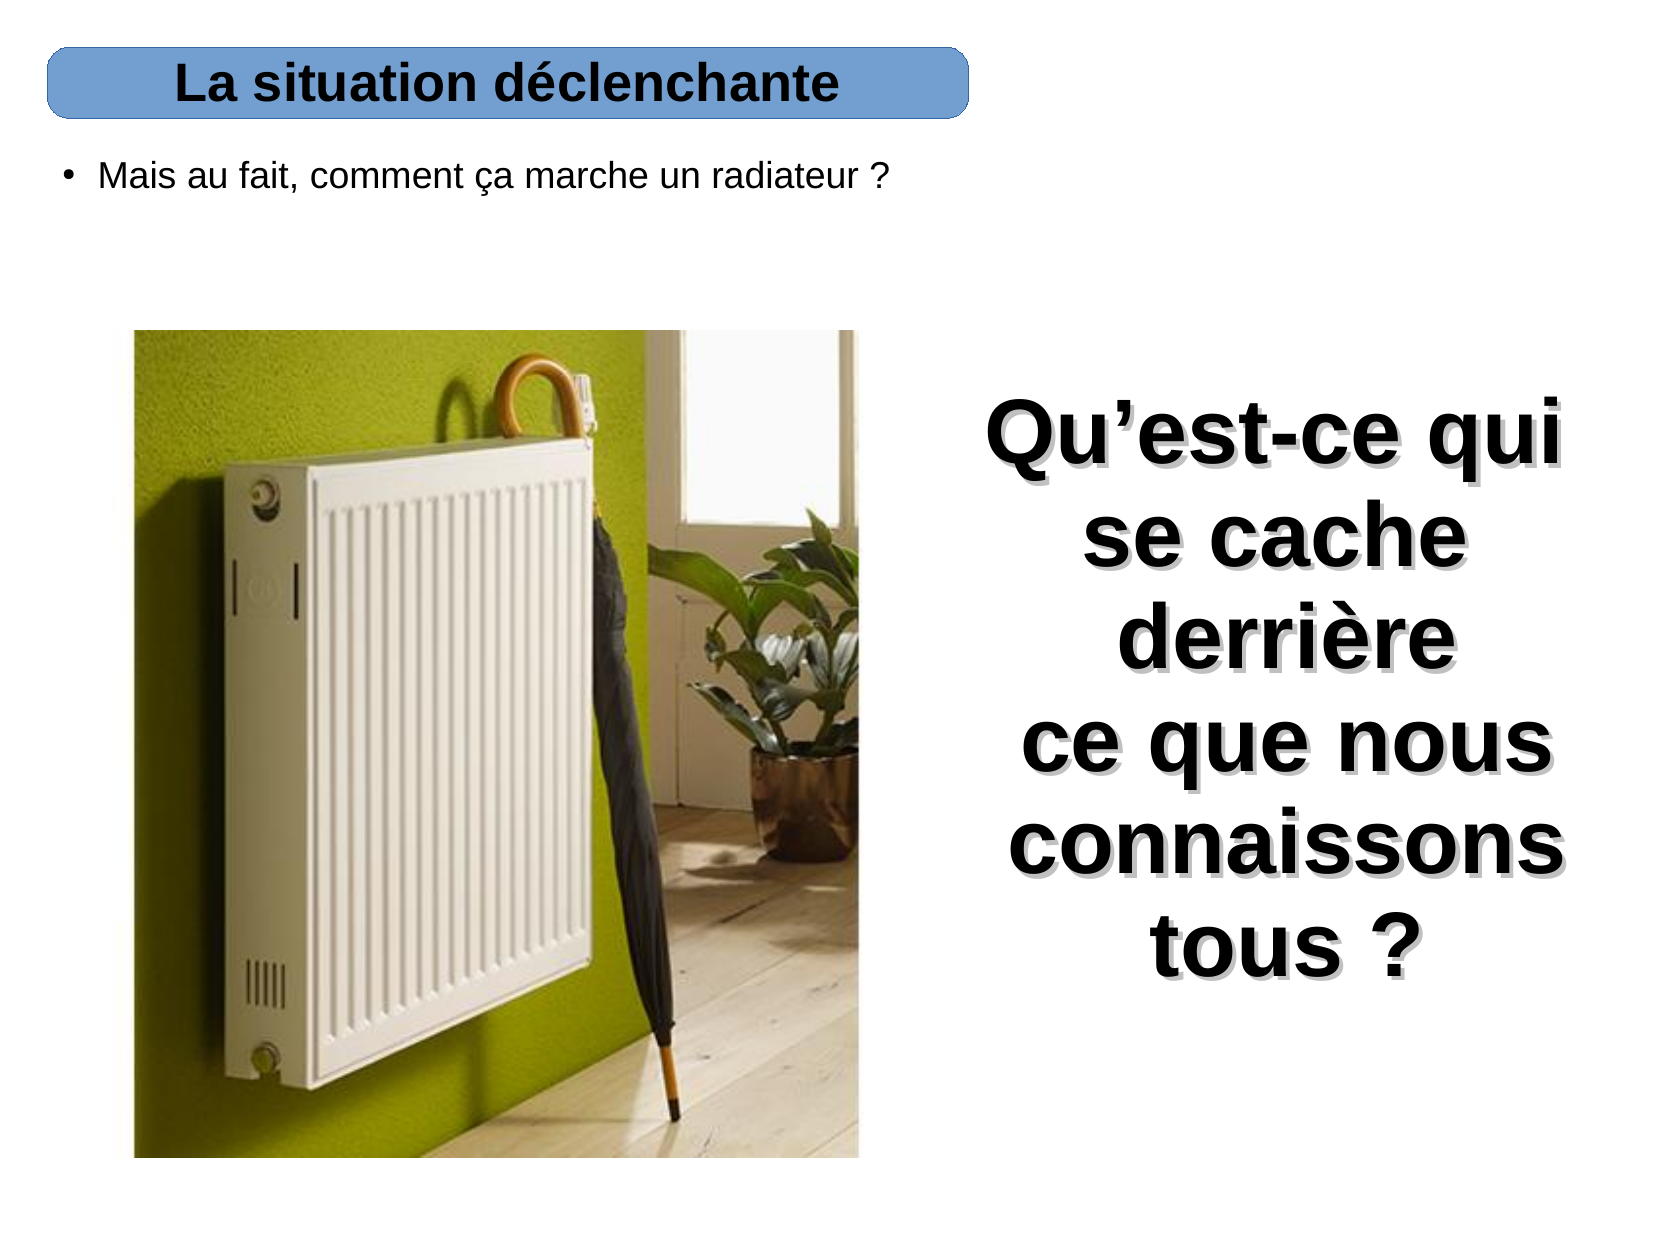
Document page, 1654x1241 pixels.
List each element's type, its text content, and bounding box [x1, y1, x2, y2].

text_box Qu’est-ce qui se cache derrière ce que nous connaissons tous ? [933, 373, 1642, 1106]
text_box La situation déclenchante [47, 47, 969, 119]
picture [82, 330, 910, 1158]
text_box Mais au fait, comment ça marche un radiateur ? [47, 147, 1595, 213]
